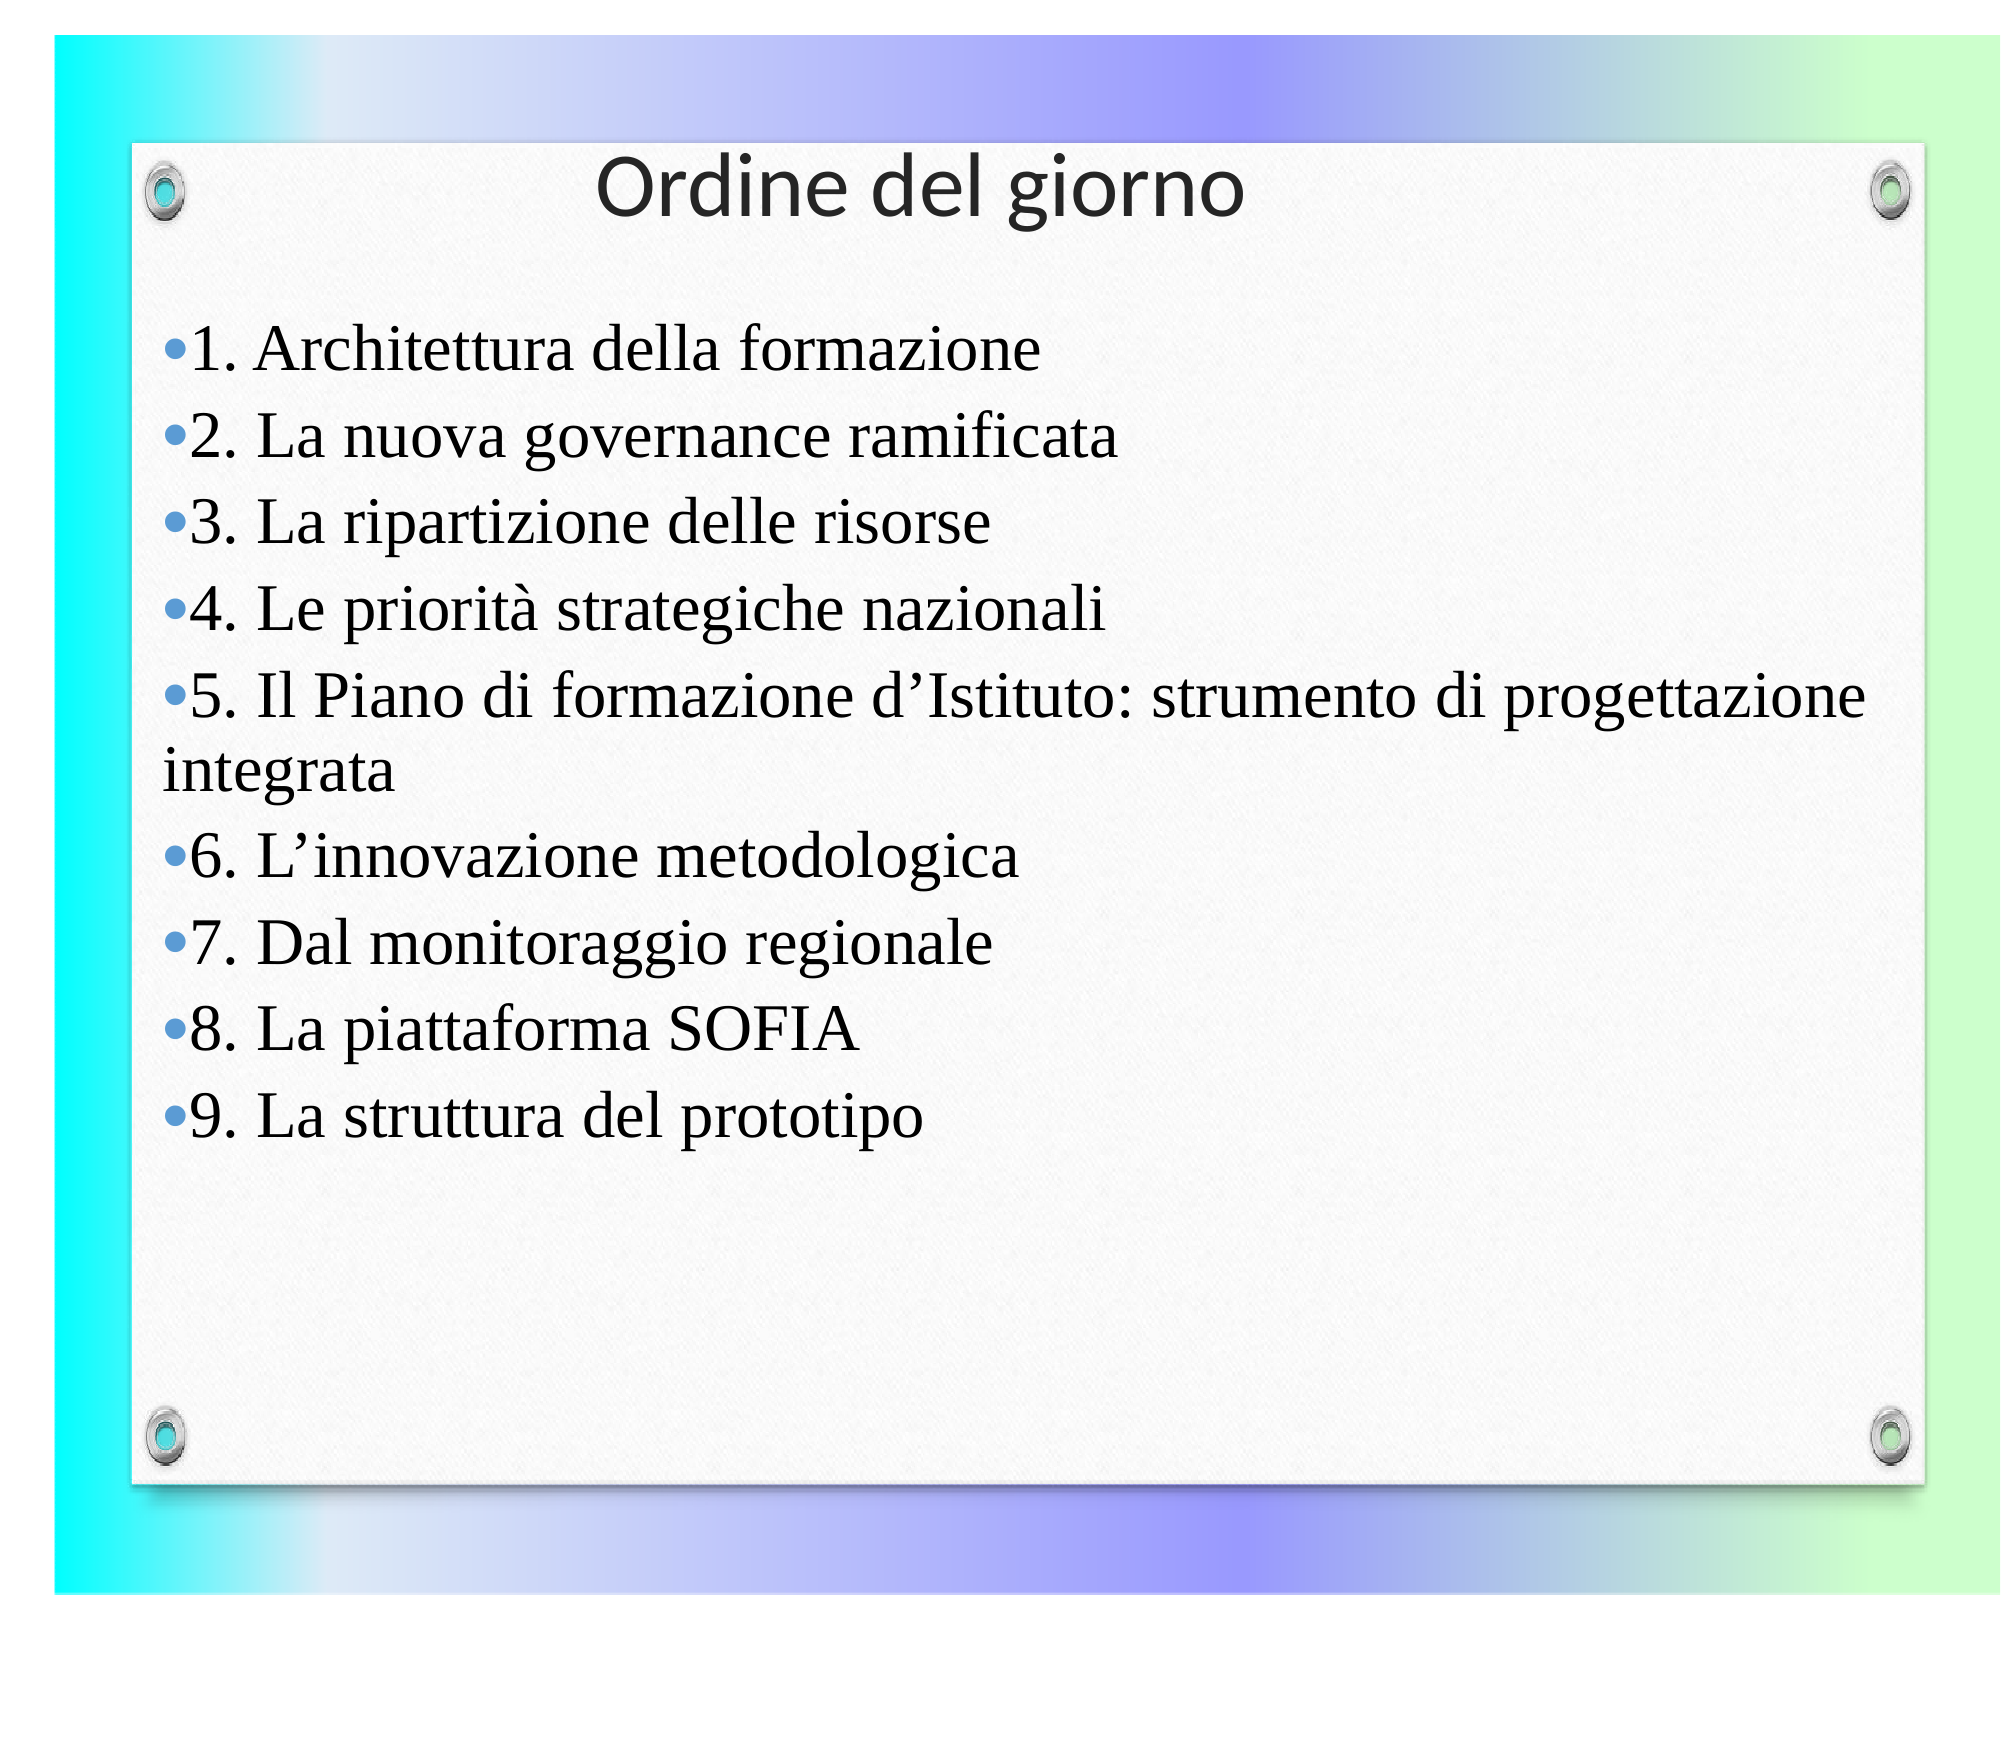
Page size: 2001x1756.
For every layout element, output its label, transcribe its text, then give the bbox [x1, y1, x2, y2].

text_box [54, 35, 2000, 1595]
text_box 1. Architettura della formazione 2. La nuova governance ramificata 3. La ripartizione delle risorse 4. Le priorità strategiche nazionali 5. Il Piano di formazione d’Istituto: strumento di progettazione integrata 6. L’innovazione metodologica 7. Dal monitoraggio regionale 8. La piattaforma SOFIA 9. La struttura del prototipo [162, 305, 1924, 1152]
title Ordine del giorno [224, 122, 1619, 305]
